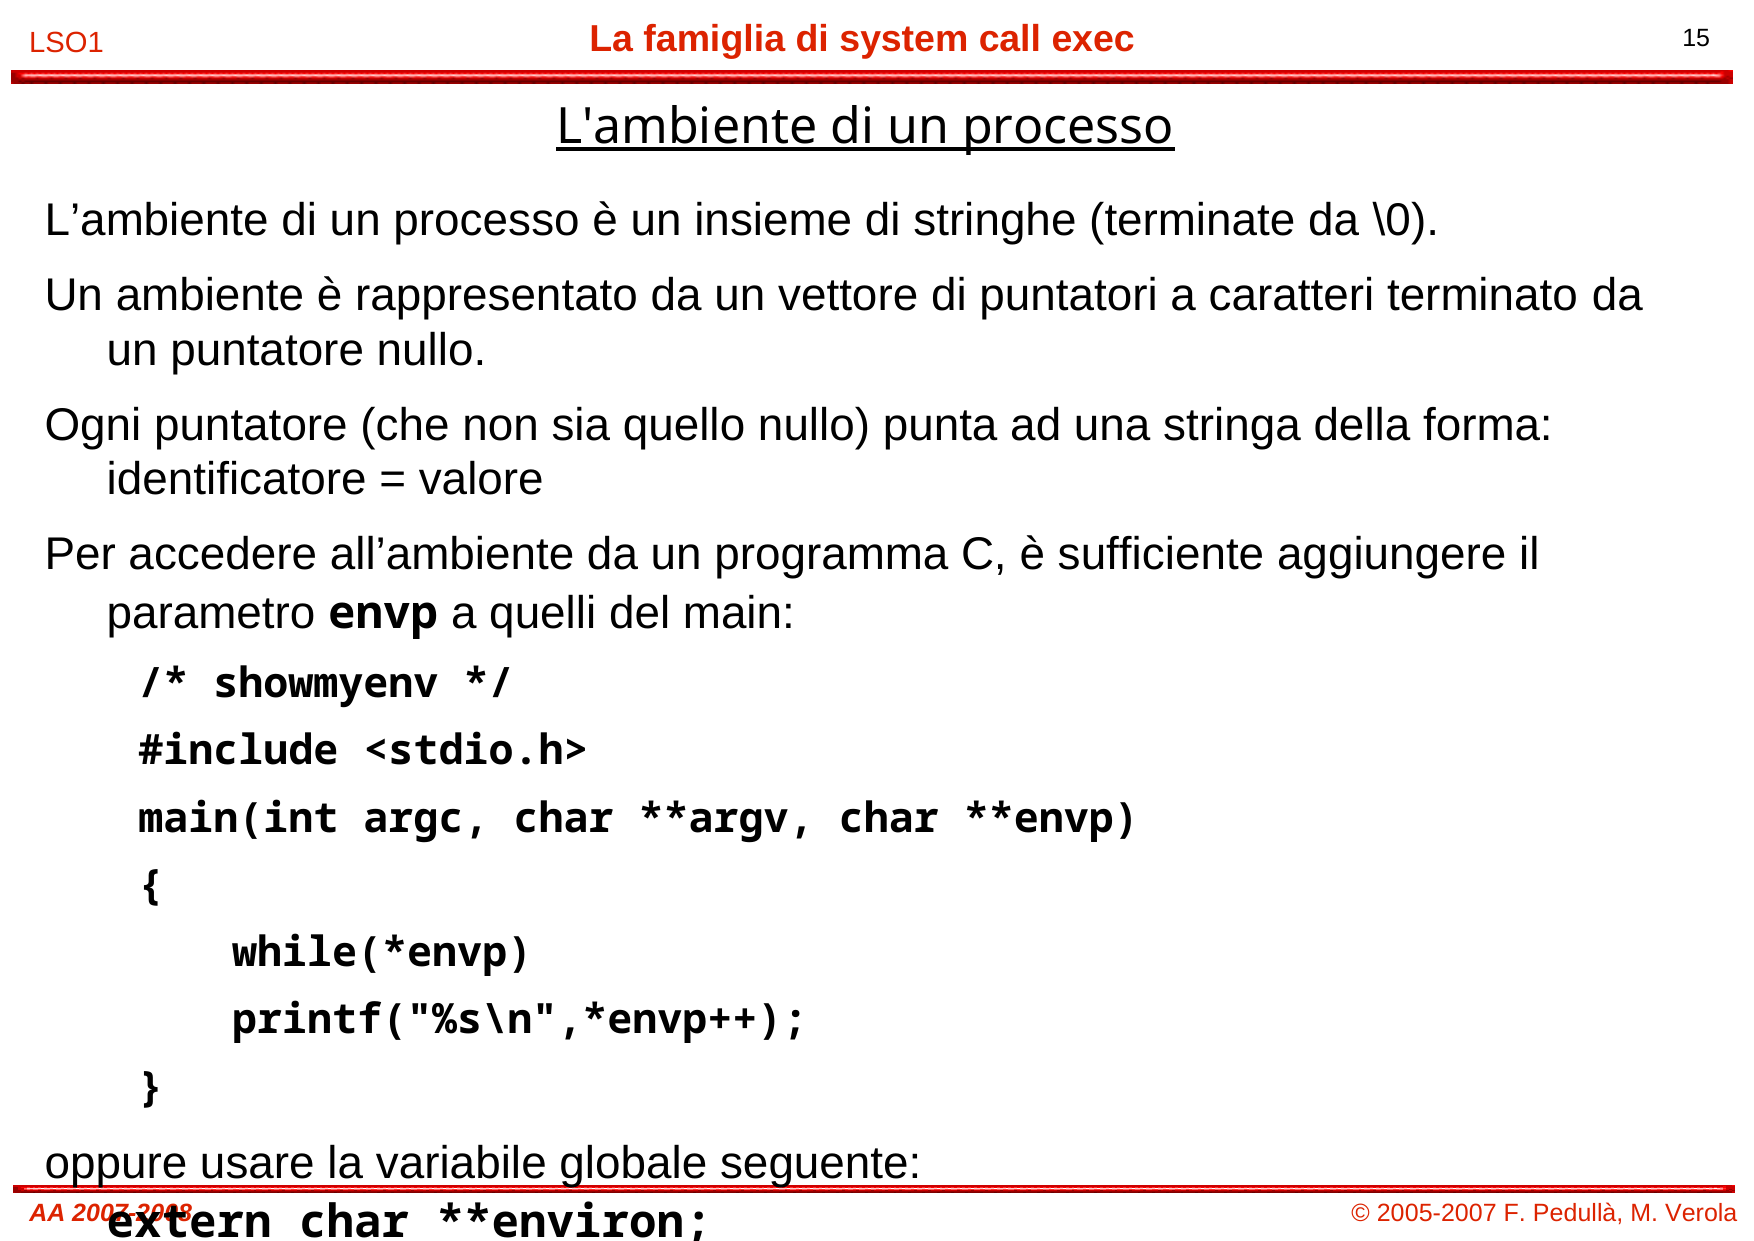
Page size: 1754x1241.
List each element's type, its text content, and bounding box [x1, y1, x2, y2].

title L'ambiente di un processo [490, 78, 1240, 174]
picture [11, 70, 1733, 84]
picture [13, 1185, 1735, 1193]
list L’ambiente di un processo è un insieme di stringhe (terminate da \0). Un ambiente è rappresentato da un vettore di puntatori a caratteri terminato da un puntatore nullo. Ogni puntatore (che non sia quello nullo) punta ad una stringa della forma: identificatore = valore Per accedere all’ambiente da un programma C, è sufficiente aggiungere il parametro envp a quelli del main: /* showmyenv */ #include <stdio.h> main(int argc, char **argv, char **envp) { while(*envp) printf("%s\n",*envp++); } oppure usare la variabile globale seguente: extern char **environ; [29, 183, 1667, 1168]
